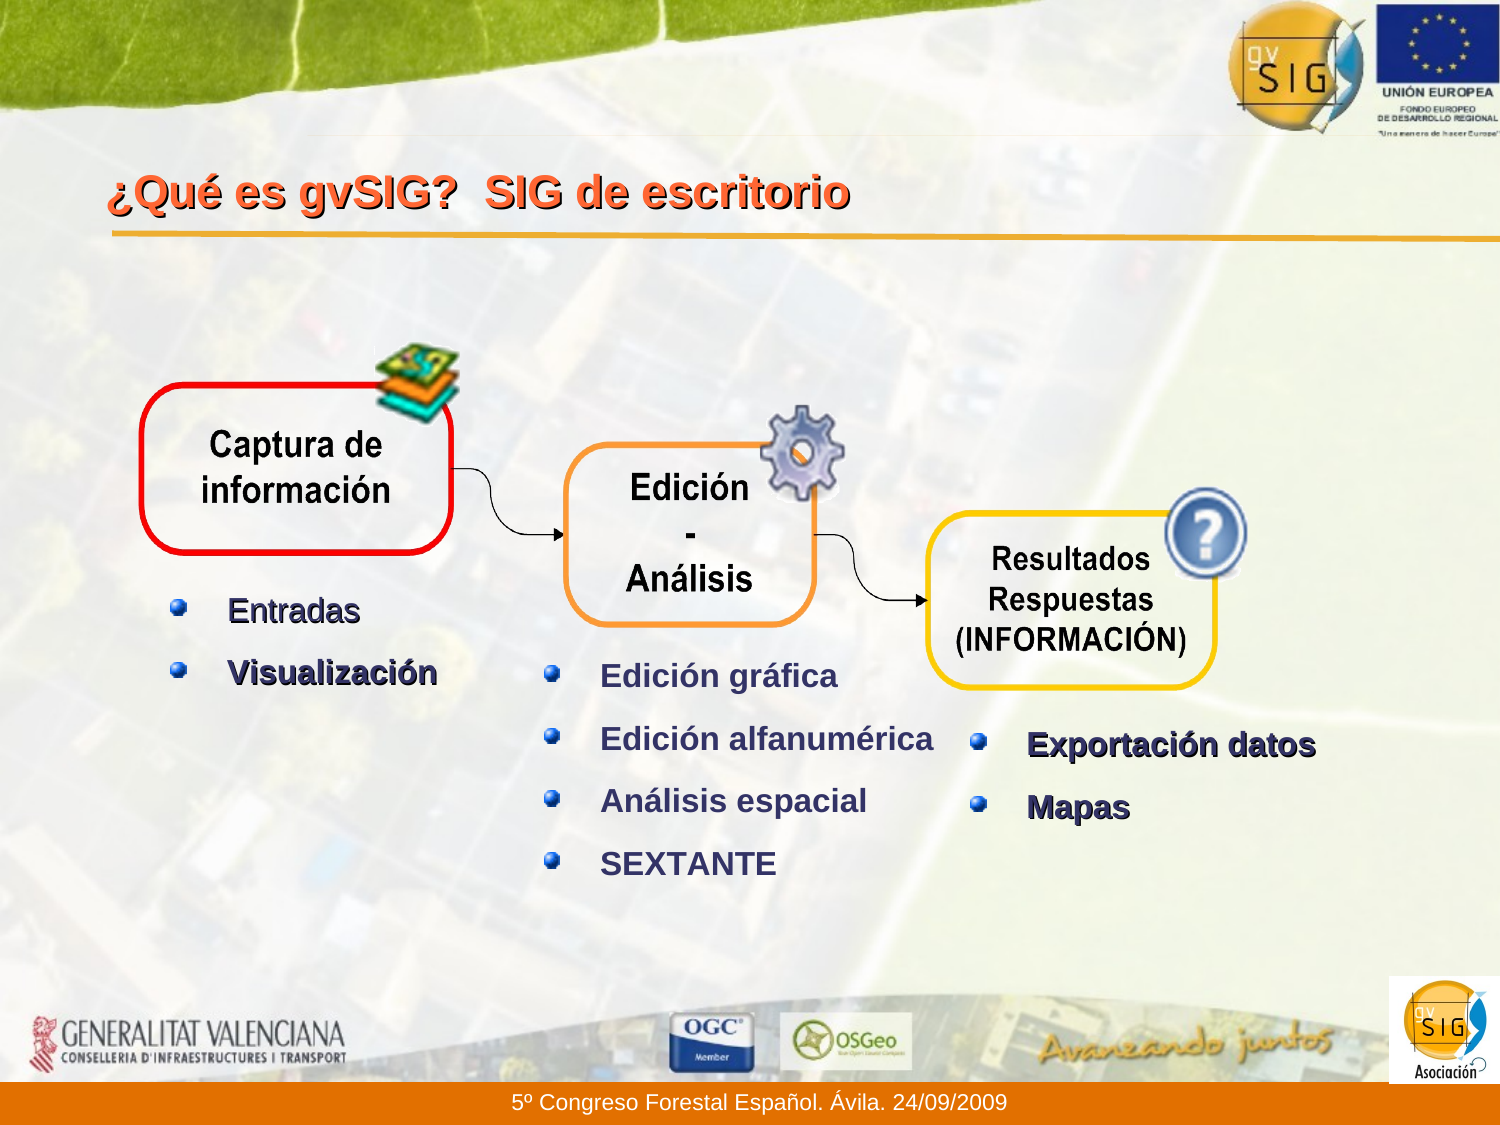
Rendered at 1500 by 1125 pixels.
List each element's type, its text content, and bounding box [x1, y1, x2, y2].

text_box Entradas Visualización [170, 603, 591, 767]
text_box Exportación datos Mapas [970, 738, 1390, 901]
text_box ¿Qué es gvSIG? SIG de escritorio [105, 167, 969, 255]
picture [0, 0, 1500, 1084]
text_box Edición gráfica Edición alfanumérica Análisis espacial SEXTANTE [544, 670, 964, 895]
